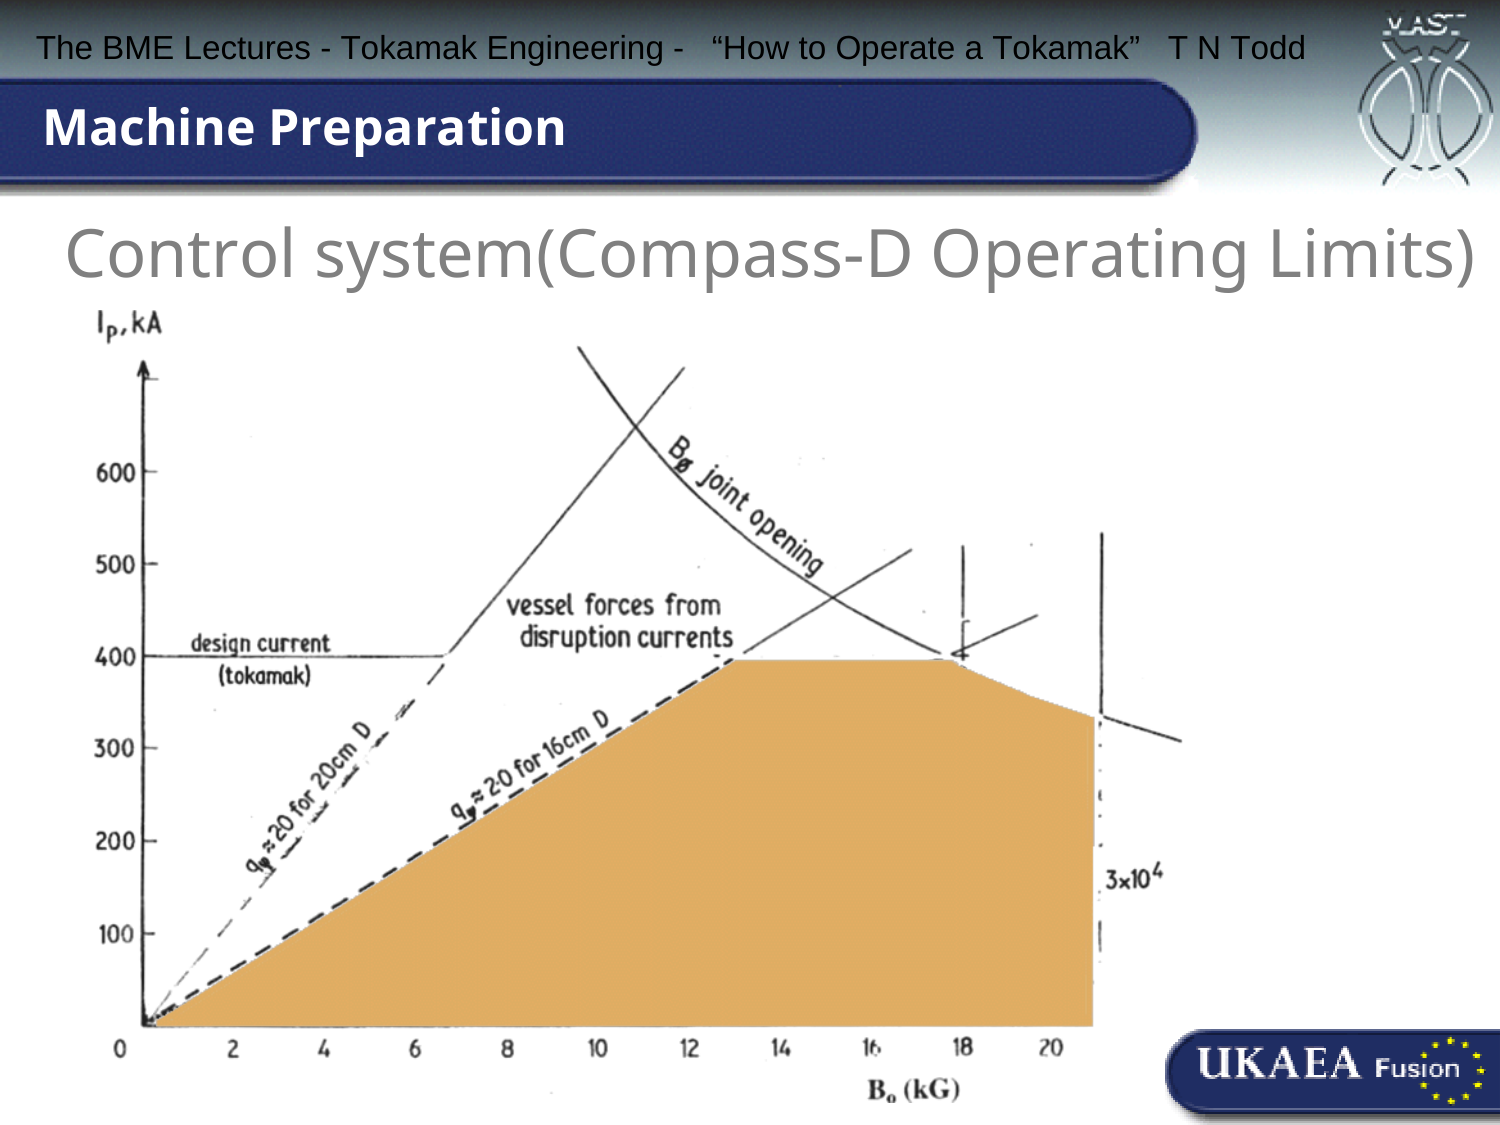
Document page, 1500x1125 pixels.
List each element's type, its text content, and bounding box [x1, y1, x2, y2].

picture [66, 310, 1500, 1125]
picture [0, 0, 1500, 202]
text_box The BME Lectures - Tokamak Engineering - “How to Operate a Tokamak” T N Todd [0, 18, 1323, 60]
text_box Control system(Compass-D Operating Limits) [49, 203, 1492, 299]
text_box Machine Preparation [27, 88, 583, 164]
